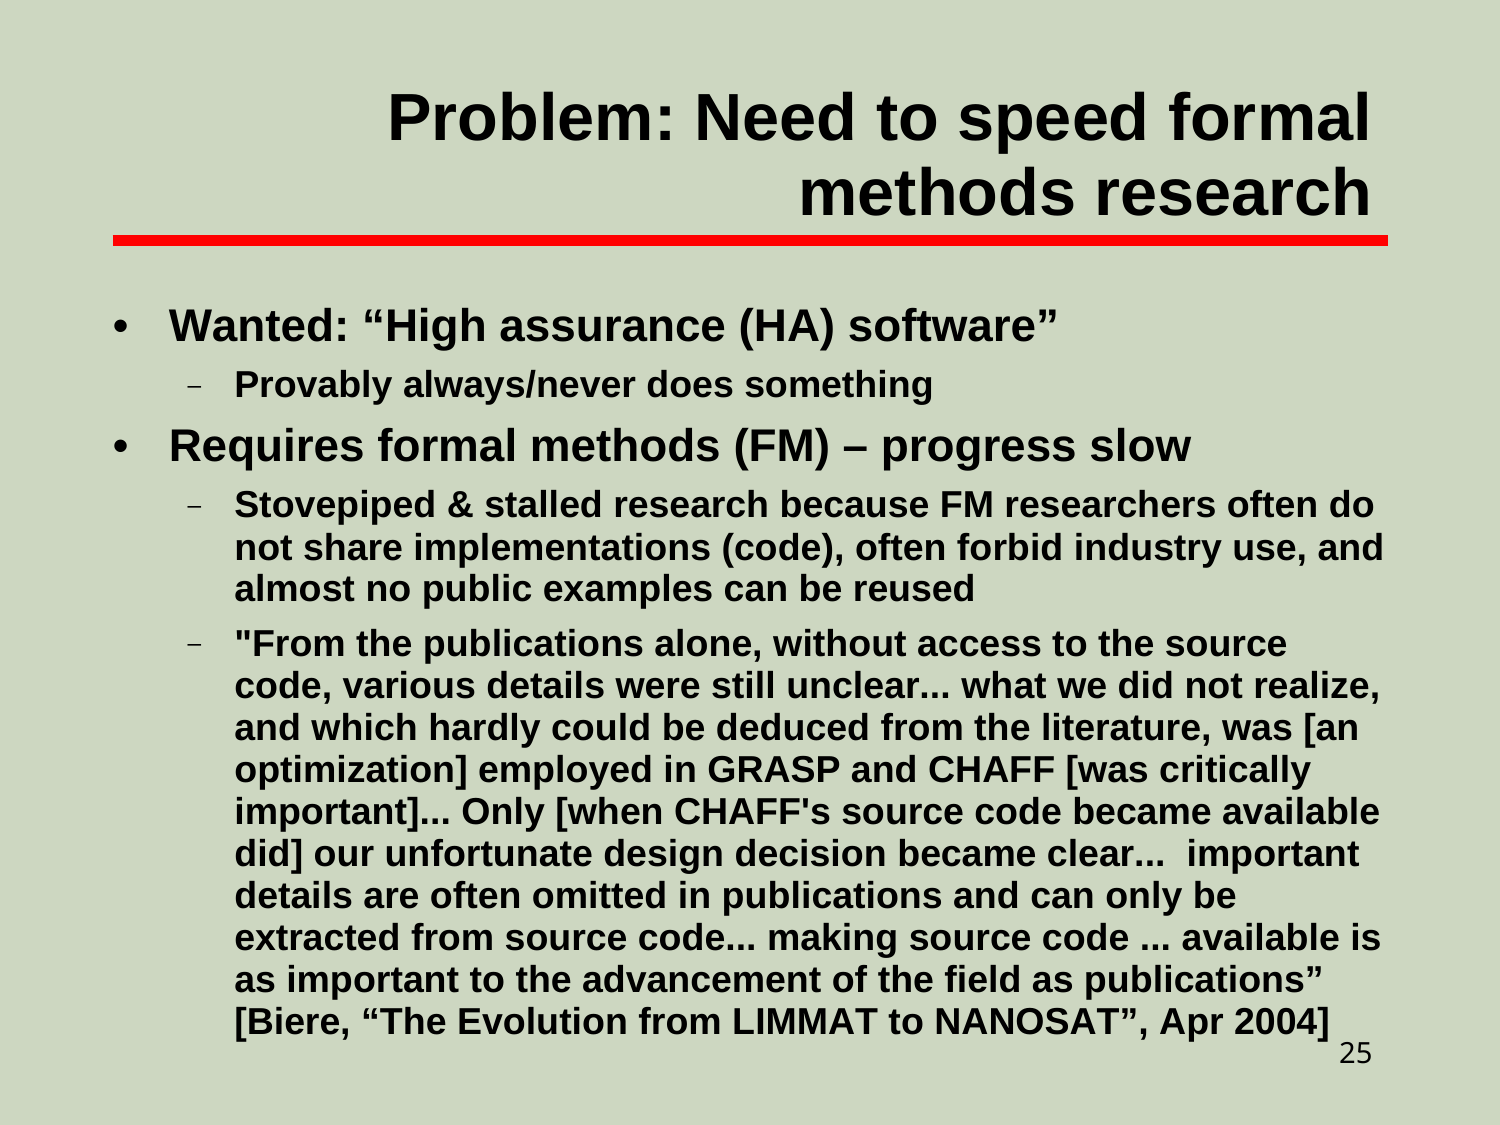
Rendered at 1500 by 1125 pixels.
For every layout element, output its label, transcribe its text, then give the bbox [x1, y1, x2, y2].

list Wanted: “High assurance (HA) software” Provably always/never does something Requires formal methods (FM) – progress slow Stovepiped & stalled research because FM researchers often do not share implementations (code), often forbid industry use, and almost no public examples can be reused "From the publications alone, without access to the source code, various details were still unclear... what we did not realize, and which hardly could be deduced from the literature, was [an optimization] employed in GRASP and CHAFF [was critically important]... Only [when CHAFF's source code became available did] our unfortunate design decision became clear... important details are often omitted in publications and can only be extracted from source code... making source code ... available is as important to the advancement of the field as publications” [Biere, “The Evolution from LIMMAT to NANOSAT”, Apr 2004] [112, 299, 1388, 1062]
title Problem: Need to speed formal methods research [337, 72, 1388, 238]
